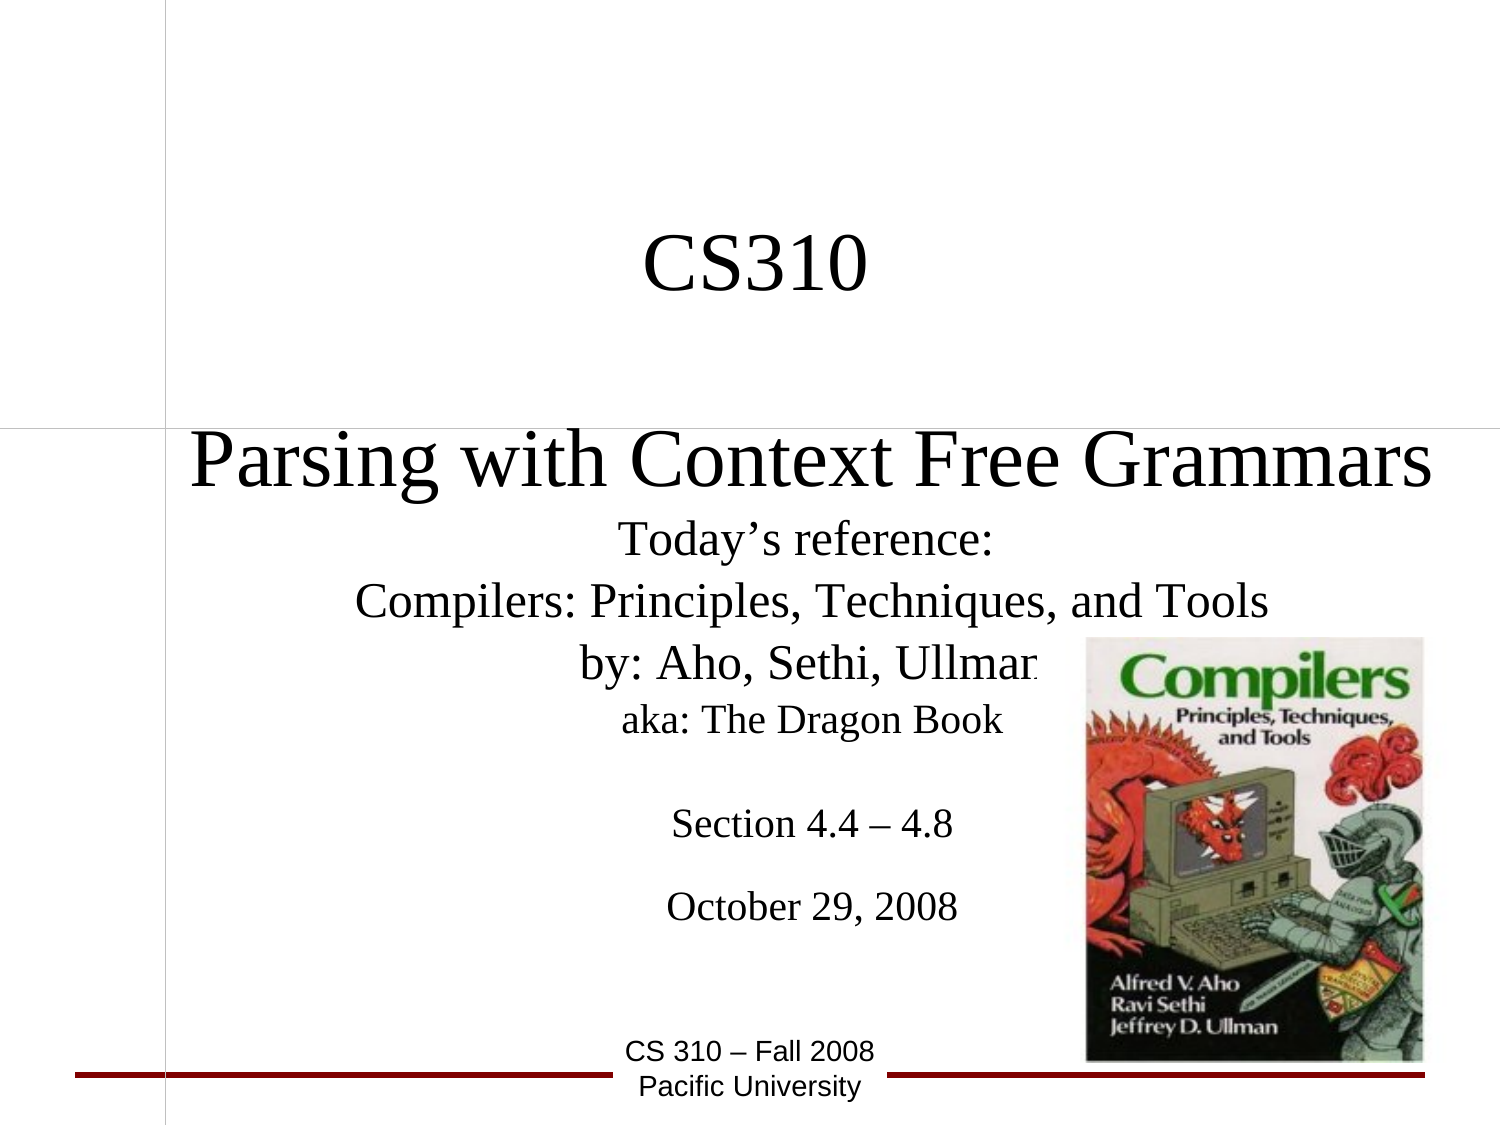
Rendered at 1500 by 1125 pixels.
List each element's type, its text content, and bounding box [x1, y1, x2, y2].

title CS310 [125, 87, 1388, 438]
subtitle Parsing with Context Free Grammars Today’s reference: Compilers: Principles, Techniques, and Tools by: Aho, Sethi, Ullman aka: The Dragon Book Section 4.4 – 4.8 October 29, 2008 [162, 412, 1463, 1026]
picture [1037, 637, 1476, 1063]
